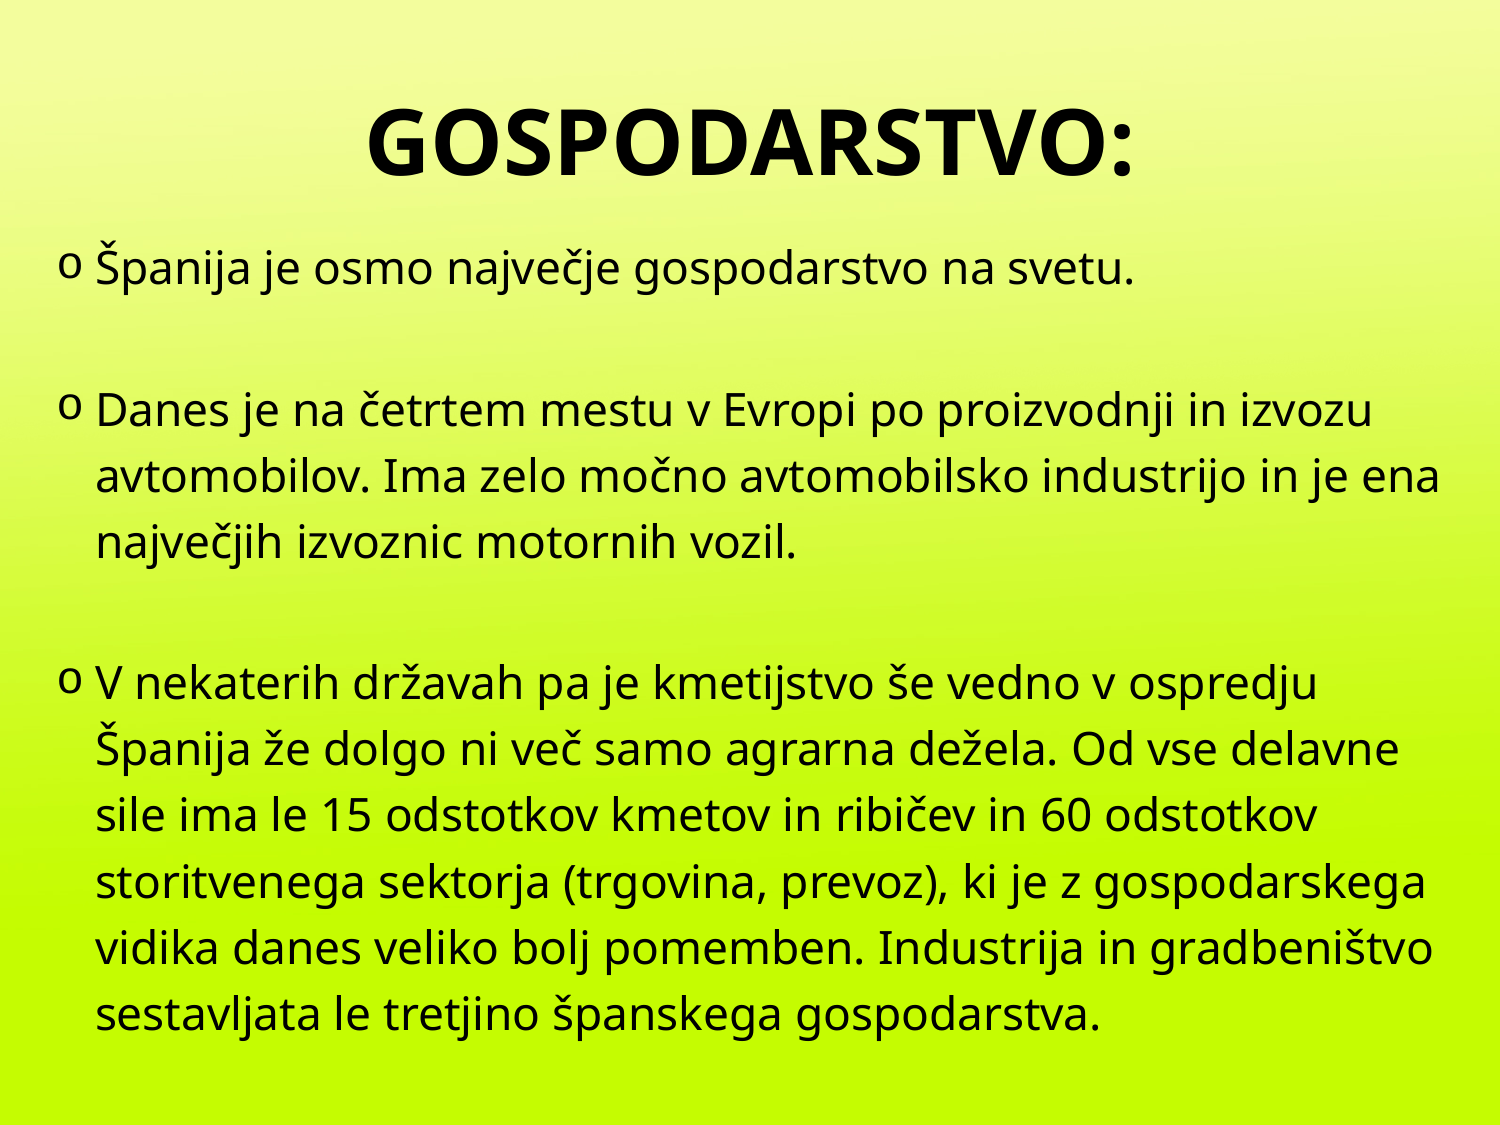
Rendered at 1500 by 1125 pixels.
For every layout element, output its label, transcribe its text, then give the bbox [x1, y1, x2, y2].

list Španija je osmo največje gospodarstvo na svetu. Danes je na četrtem mestu v Evropi po proizvodnji in izvozu avtomobilov. Ima zelo močno avtomobilsko industrijo in je ena največjih izvoznic motornih vozil. V nekaterih državah pa je kmetijstvo še vedno v ospredju Španija že dolgo ni več samo agrarna dežela. Od vse delavne sile ima le 15 odstotkov kmetov in ribičev in 60 odstotkov storitvenega sektorja (trgovina, prevoz), ki je z gospodarskega vidika danes veliko bolj pomemben. Industrija in gradbeništvo sestavljata le tretjino španskega gospodarstva. [41, 220, 1467, 1083]
title GOSPODARSTVO: [75, 45, 1425, 220]
picture [0, 0, 1500, 1125]
